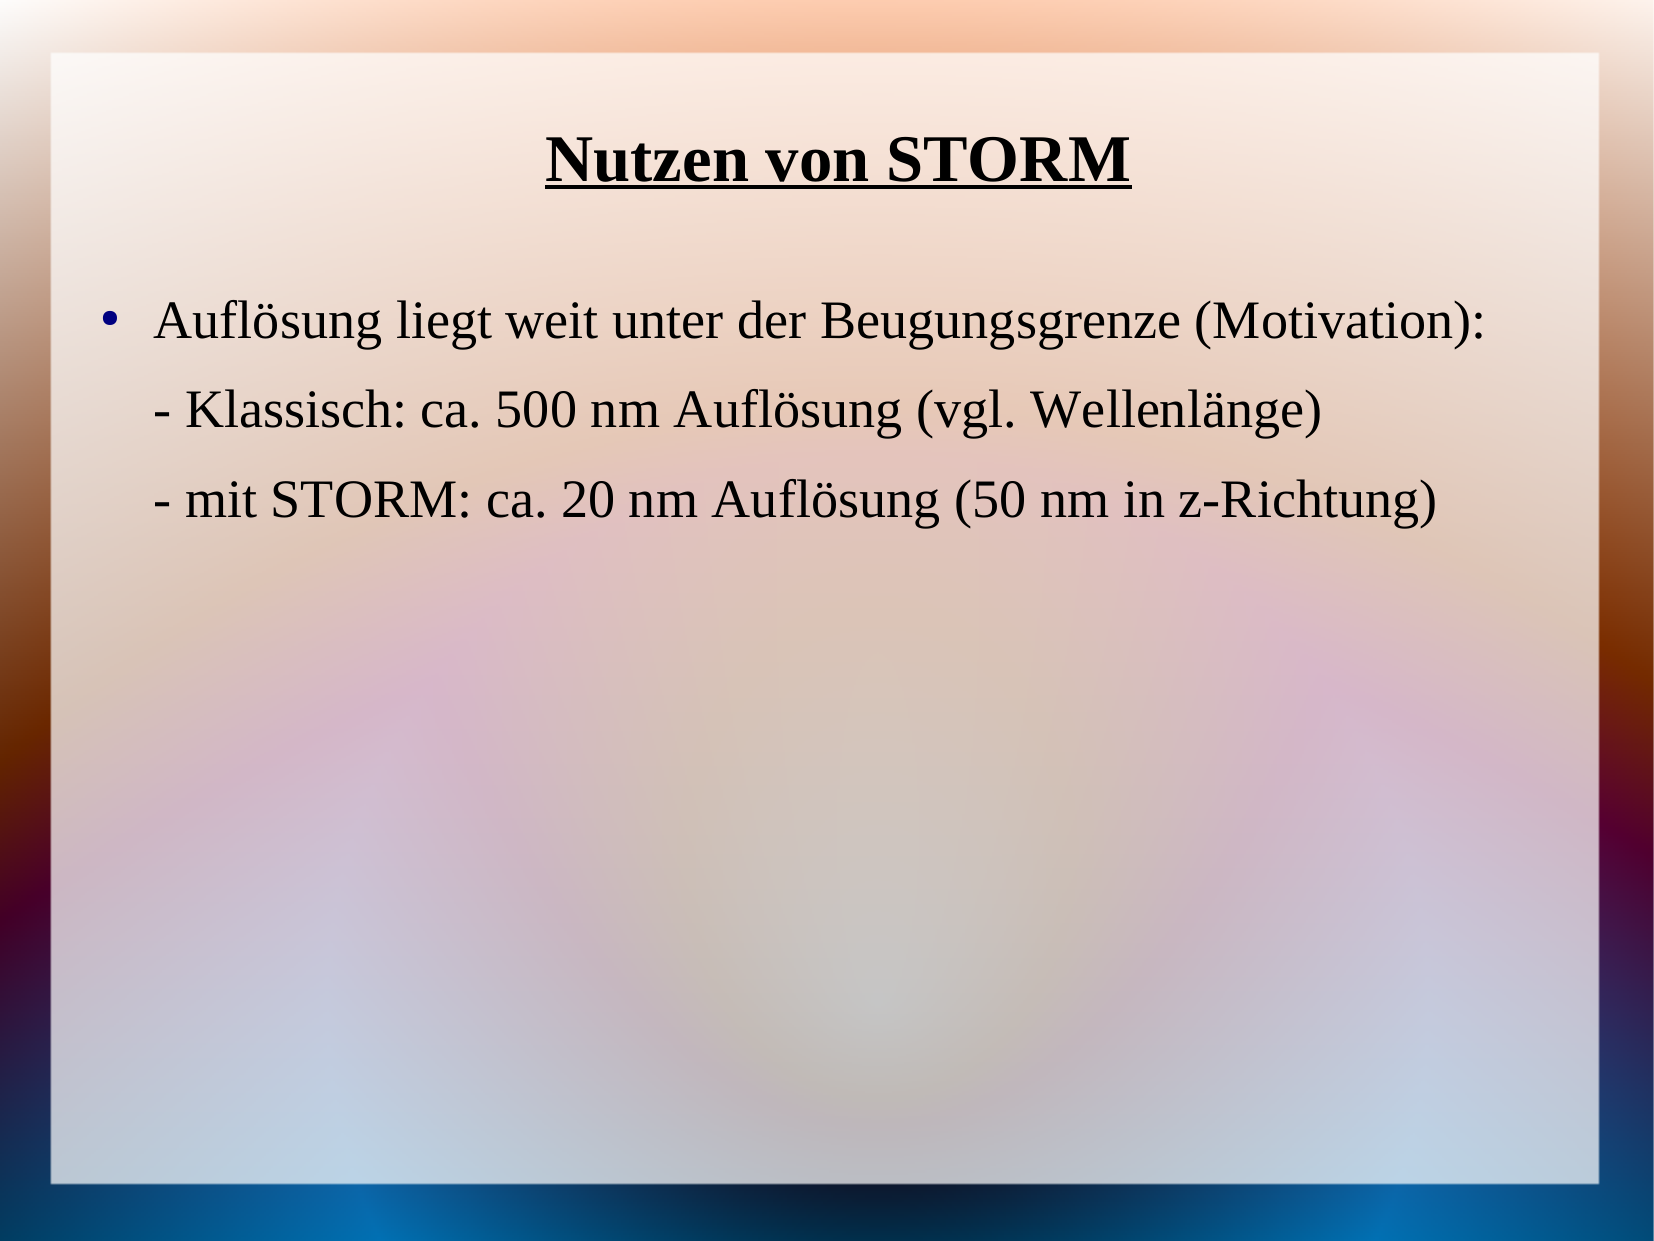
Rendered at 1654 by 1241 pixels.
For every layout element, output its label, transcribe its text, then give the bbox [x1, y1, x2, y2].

picture [0, 0, 1654, 1241]
list Auflösung liegt weit unter der Beugungsgrenze (Motivation): - Klassisch: ca. 500 nm Auflösung (vgl. Wellenlänge) - mit STORM: ca. 20 nm Auflösung (50 nm in z-Richtung) [82, 290, 1571, 1034]
title Nutzen von STORM [82, 55, 1571, 263]
